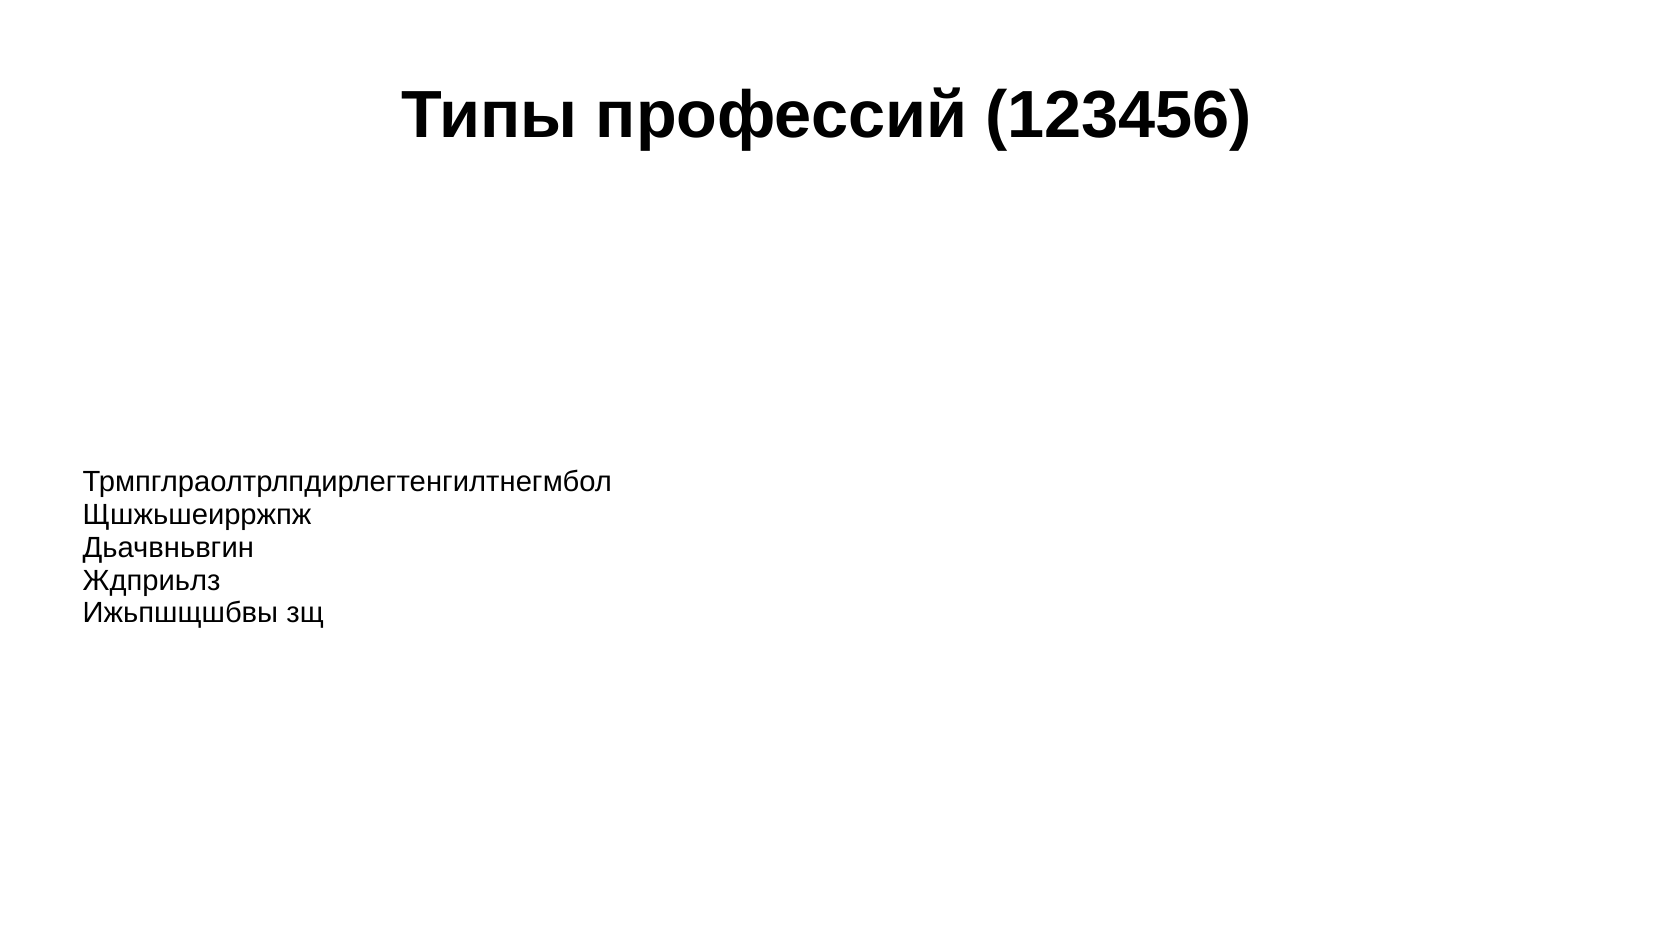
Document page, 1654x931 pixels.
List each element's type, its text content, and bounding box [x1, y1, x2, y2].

subtitle Трмпглраолтрлпдирлегтенгилтнегмбол Щшжьшеирржпж Дьачвньвгин Ждприьлз Ижьпшщшбвы зщ [82, 354, 1571, 815]
title Типы профессий (123456) [82, 37, 1571, 193]
